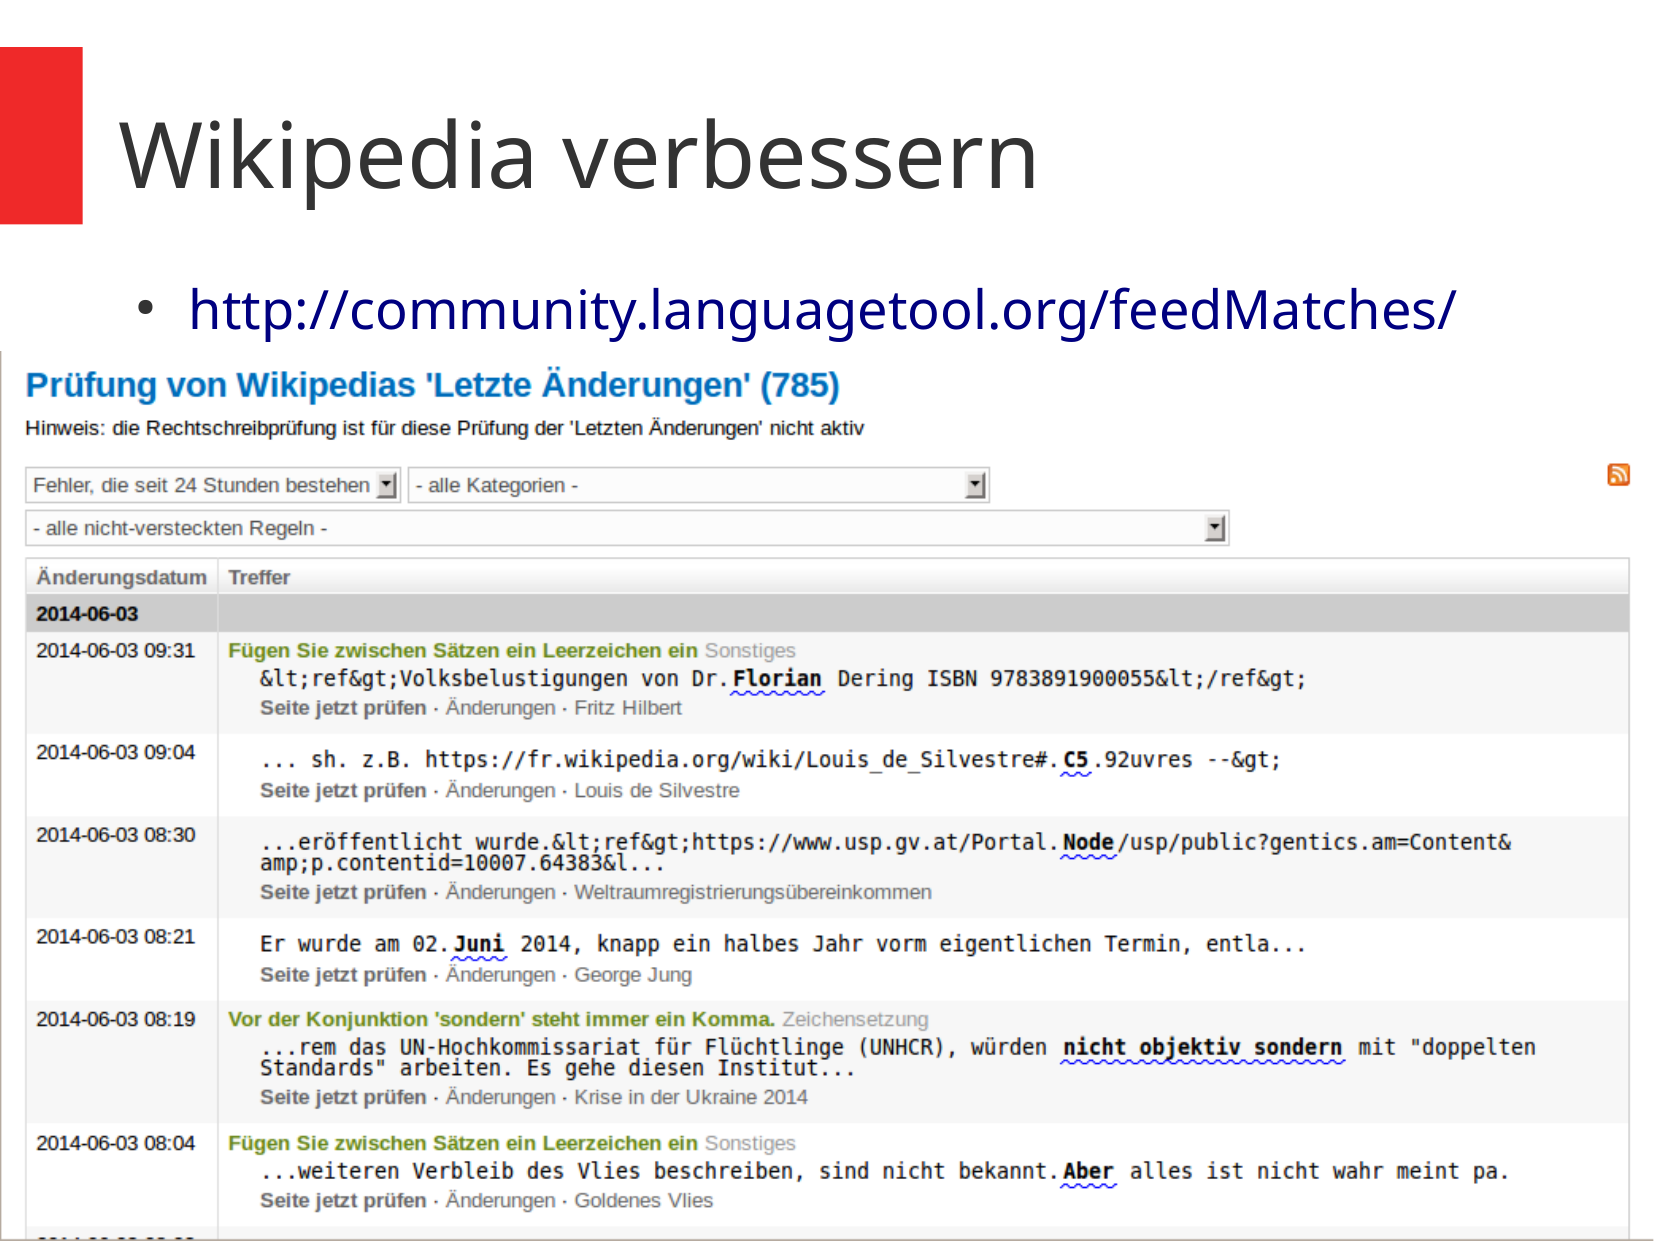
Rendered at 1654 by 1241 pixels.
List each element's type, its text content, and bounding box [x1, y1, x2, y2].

list http://community.languagetool.org/feedMatches/ [118, 271, 1536, 351]
picture [0, 351, 1654, 1241]
title Wikipedia verbessern [118, 49, 1571, 257]
